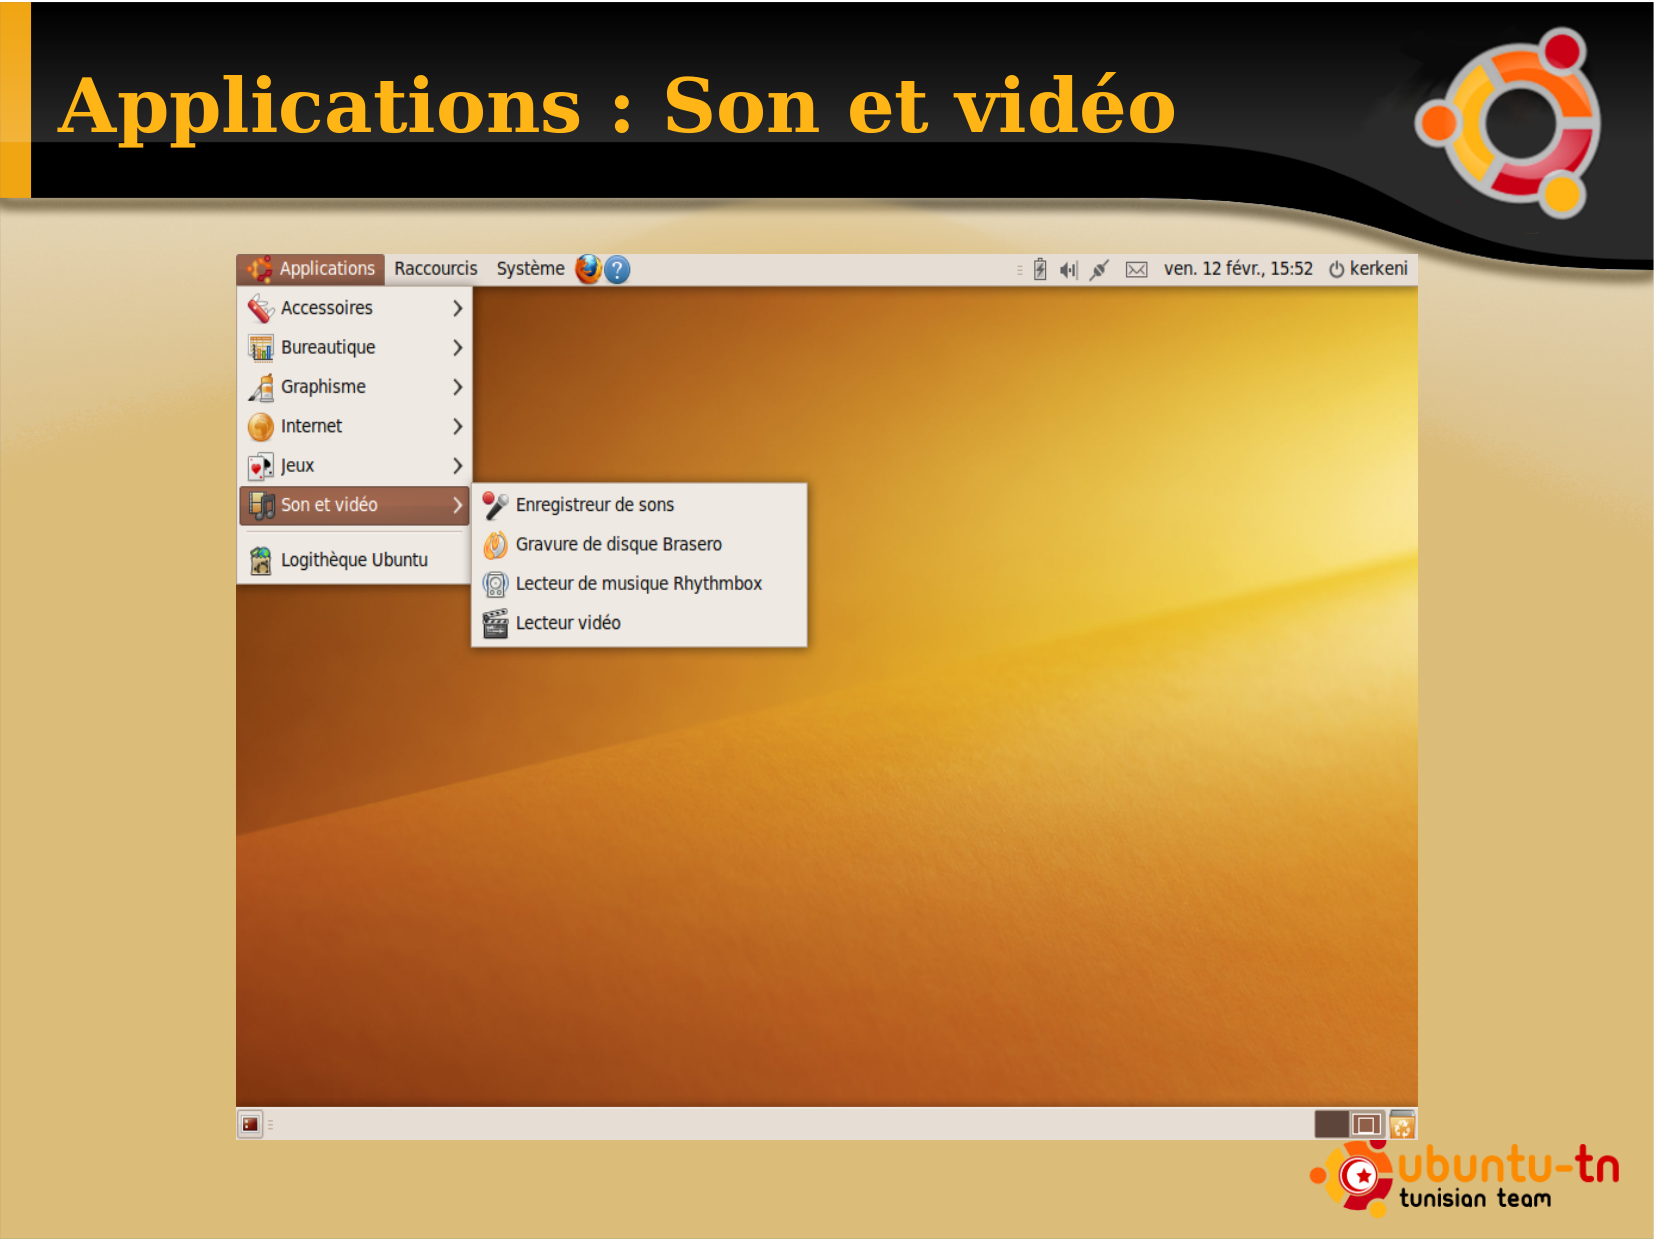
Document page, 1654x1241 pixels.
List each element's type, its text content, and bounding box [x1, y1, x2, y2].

picture [0, 0, 1654, 1241]
title Applications : Son et vidéo [59, 9, 1447, 202]
